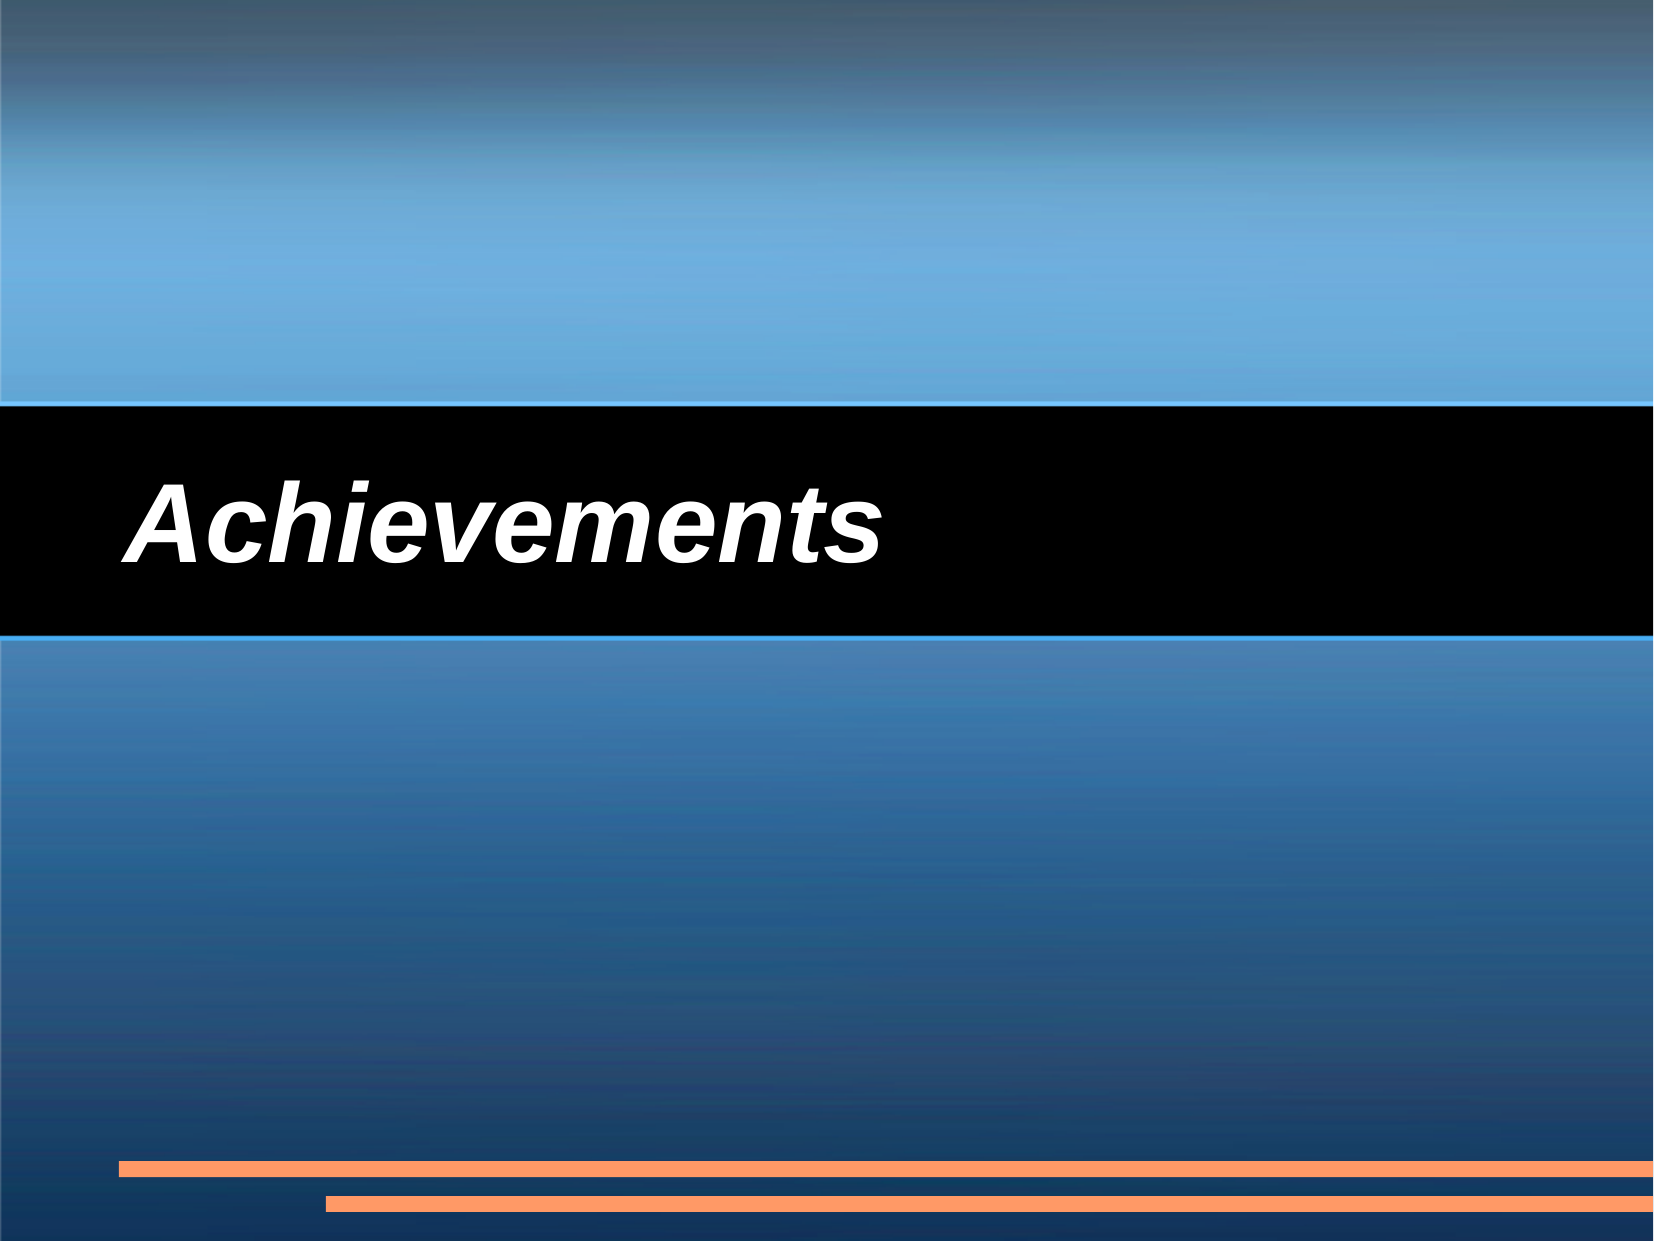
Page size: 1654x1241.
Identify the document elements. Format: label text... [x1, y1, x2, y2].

picture [0, 0, 1654, 1241]
title Achievements [123, 419, 1536, 627]
